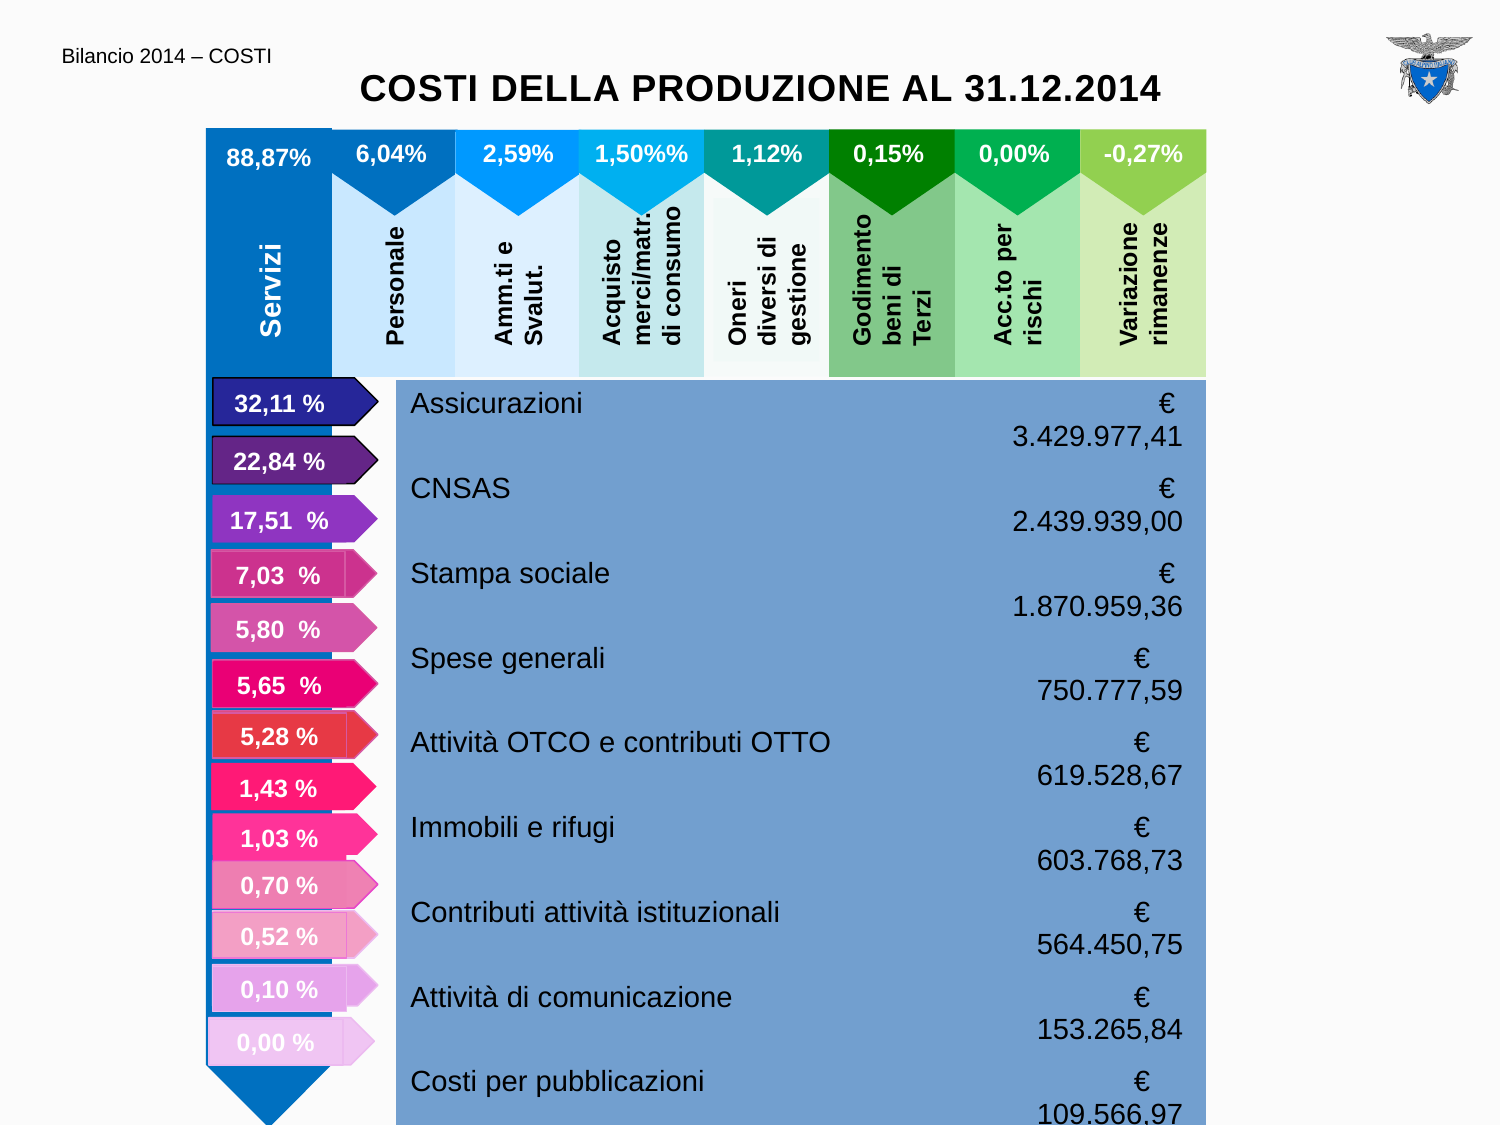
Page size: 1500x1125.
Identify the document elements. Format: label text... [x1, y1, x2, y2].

text_box 0,52 % [212, 912, 347, 958]
table_cell € 619.528,67 [976, 719, 1206, 804]
text_box Amm.ti e Svalut. [479, 198, 556, 362]
text_box 0,15% [829, 129, 955, 176]
table_cell € 109.566,97 [976, 1058, 1206, 1125]
text_box Bilancio 2014 – COSTI [46, 35, 469, 76]
table_cell Stampa sociale [396, 549, 976, 634]
text_box 6,04% [332, 130, 455, 174]
text_box [205, 128, 1206, 1125]
table_cell Contributi attività istituzionali [396, 888, 976, 973]
table_header € 3.429.977,41 [976, 380, 1206, 465]
table_cell Attività di comunicazione [396, 973, 976, 1058]
text_box 1,43 % [211, 764, 346, 811]
text_box Godimento beni di Terzi [838, 197, 945, 362]
text_box [331, 129, 579, 173]
text_box 7,03 % [211, 551, 346, 598]
table_cell € 564.450,75 [976, 888, 1206, 973]
text_box Acquisto merci/matr.di consumo [587, 183, 694, 362]
text_box 5,80 % [211, 605, 346, 652]
text_box Oneri diversi di gestione [713, 198, 820, 362]
text_box 32,11 % [212, 379, 347, 426]
text_box 22,84 % [212, 438, 347, 484]
table_cell € 153.265,84 [976, 973, 1206, 1058]
text_box 88,87% [206, 133, 332, 184]
text_box 2,59% [455, 130, 579, 176]
table_cell CNSAS [396, 465, 976, 549]
text_box 0,70 % [212, 862, 347, 908]
text_box 5,28 % [212, 712, 347, 759]
text_box Variazione rimanenze [1104, 197, 1181, 362]
table_header Assicurazioni [396, 380, 976, 465]
text_box Personale [371, 198, 417, 362]
text_box 0,00 % [208, 1019, 343, 1065]
text_box 17,51 % [212, 496, 347, 543]
text_box 1,03 % [212, 815, 347, 861]
text_box 5,65 % [212, 661, 347, 708]
table_cell Immobili e rifugi [396, 804, 976, 888]
text_box 1,50%% [579, 129, 704, 176]
text_box 0,00% [955, 129, 1080, 176]
table_cell € 1.870.959,36 [976, 549, 1206, 634]
table_cell € 750.777,59 [976, 634, 1206, 719]
table_cell Costi per pubblicazioni [396, 1058, 976, 1125]
picture [1382, 29, 1477, 112]
text_box 0,10 % [212, 966, 347, 1012]
text_box 1,12% [704, 129, 829, 176]
text_box Acc.to per rischi [978, 197, 1055, 362]
table_cell € 2.439.939,00 [976, 465, 1206, 549]
text_box COSTI DELLA PRODUZIONE AL 31.12.2014 [282, 34, 1239, 139]
text_box -0,27% [1081, 129, 1207, 176]
text_box Servizi [243, 197, 295, 354]
table_cell Spese generali [396, 634, 976, 719]
table_cell € 603.768,73 [976, 804, 1206, 888]
table_cell Attività OTCO e contributi OTTO [396, 719, 976, 804]
